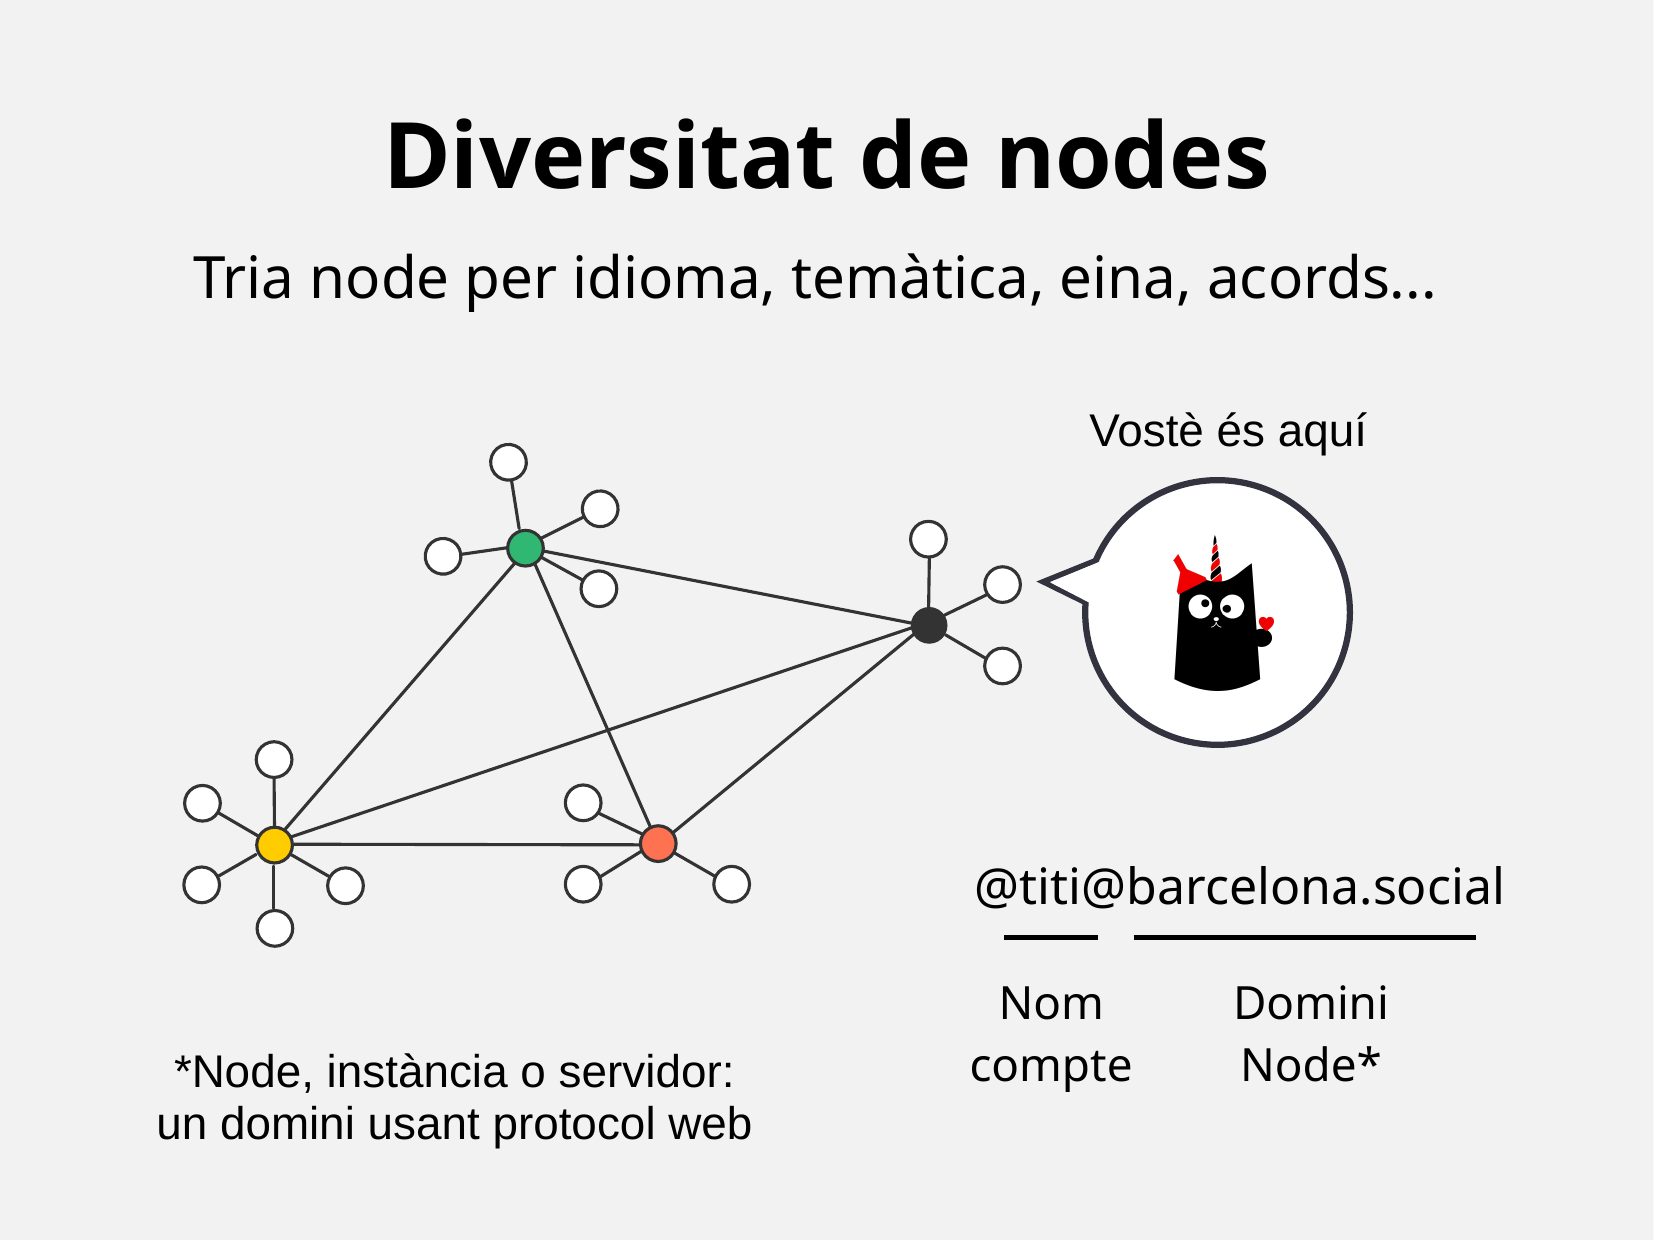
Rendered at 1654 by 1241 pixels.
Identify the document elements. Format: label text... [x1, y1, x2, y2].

title Diversitat de nodes [82, 49, 1571, 257]
title *Node, instància o servidor: un domini usant protocol web [153, 1020, 756, 1175]
title Domini Node* [1187, 984, 1436, 1081]
title Vostè és aquí [944, 399, 1512, 461]
title Nom compte [927, 984, 1176, 1081]
title @titi@barcelona.social [1354, 854, 1524, 916]
picture [180, 442, 1354, 950]
title Tria node per idioma, temàtica, eina, acords... [82, 245, 1548, 307]
